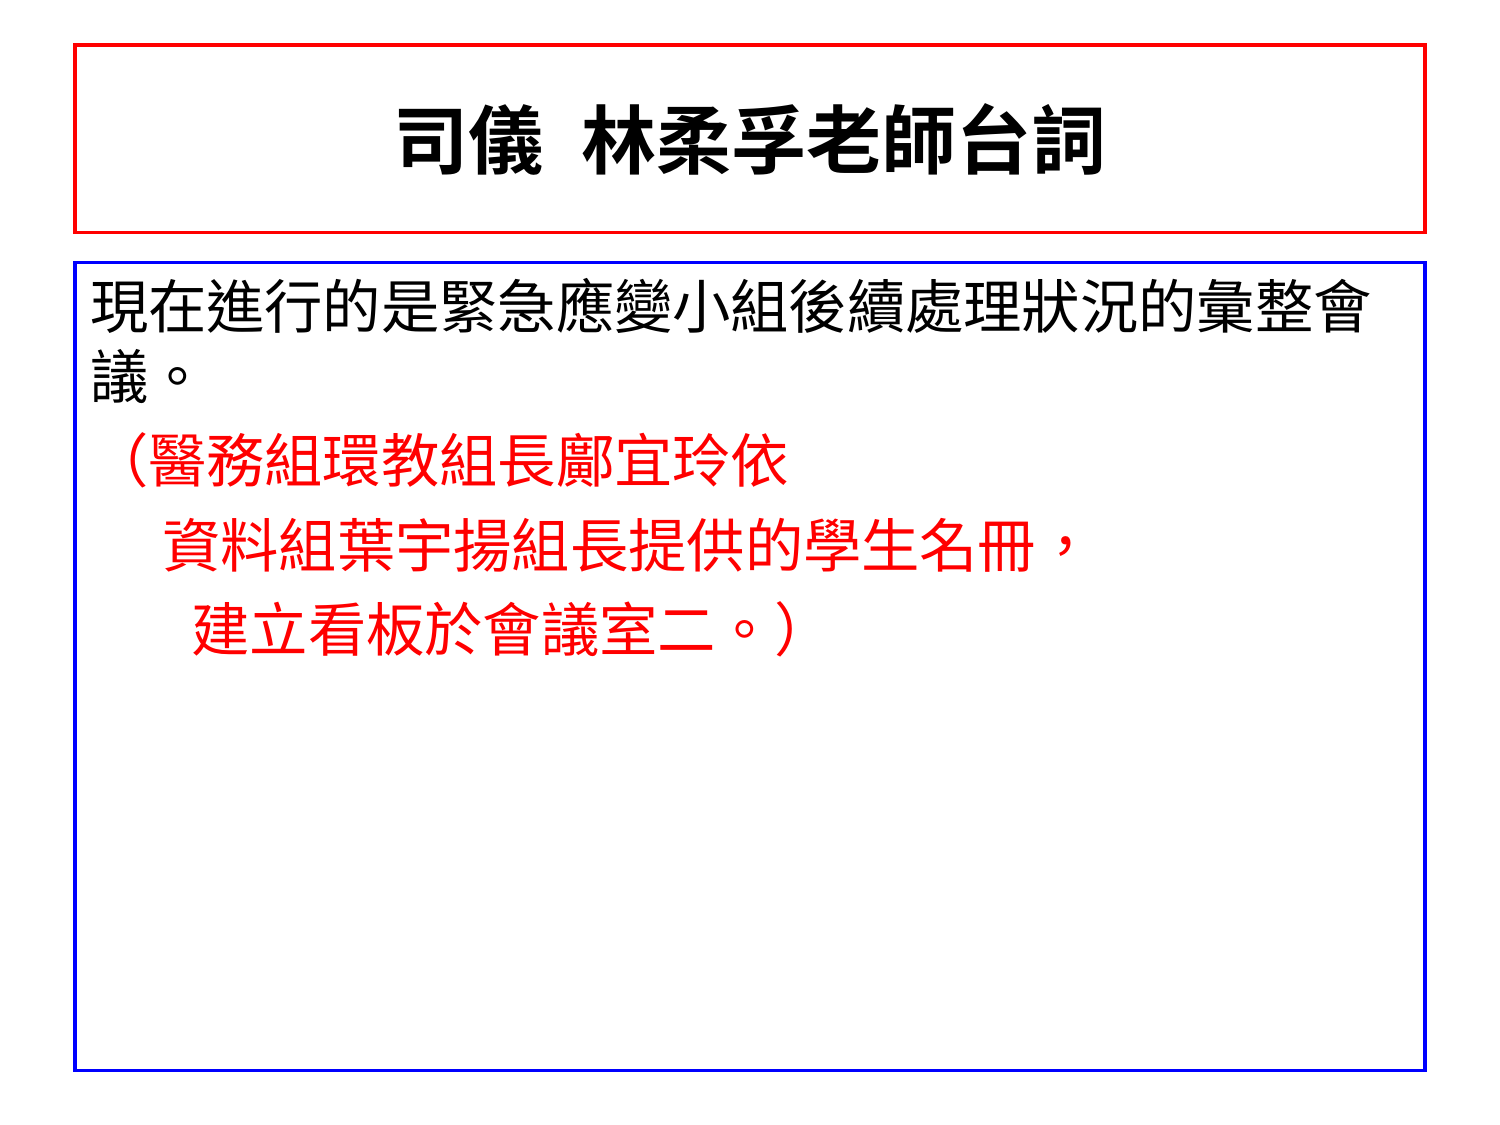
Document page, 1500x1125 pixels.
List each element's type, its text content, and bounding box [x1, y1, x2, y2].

list 現在進行的是緊急應變小組後續處理狀況的彙整會議。 （醫務組環教組長鄺宜玲依 資料組葉宇揚組長提供的學生名冊， 建立看板於會議室二。） [75, 262, 1426, 1071]
title 司儀 林柔孚老師台詞 [75, 45, 1426, 233]
